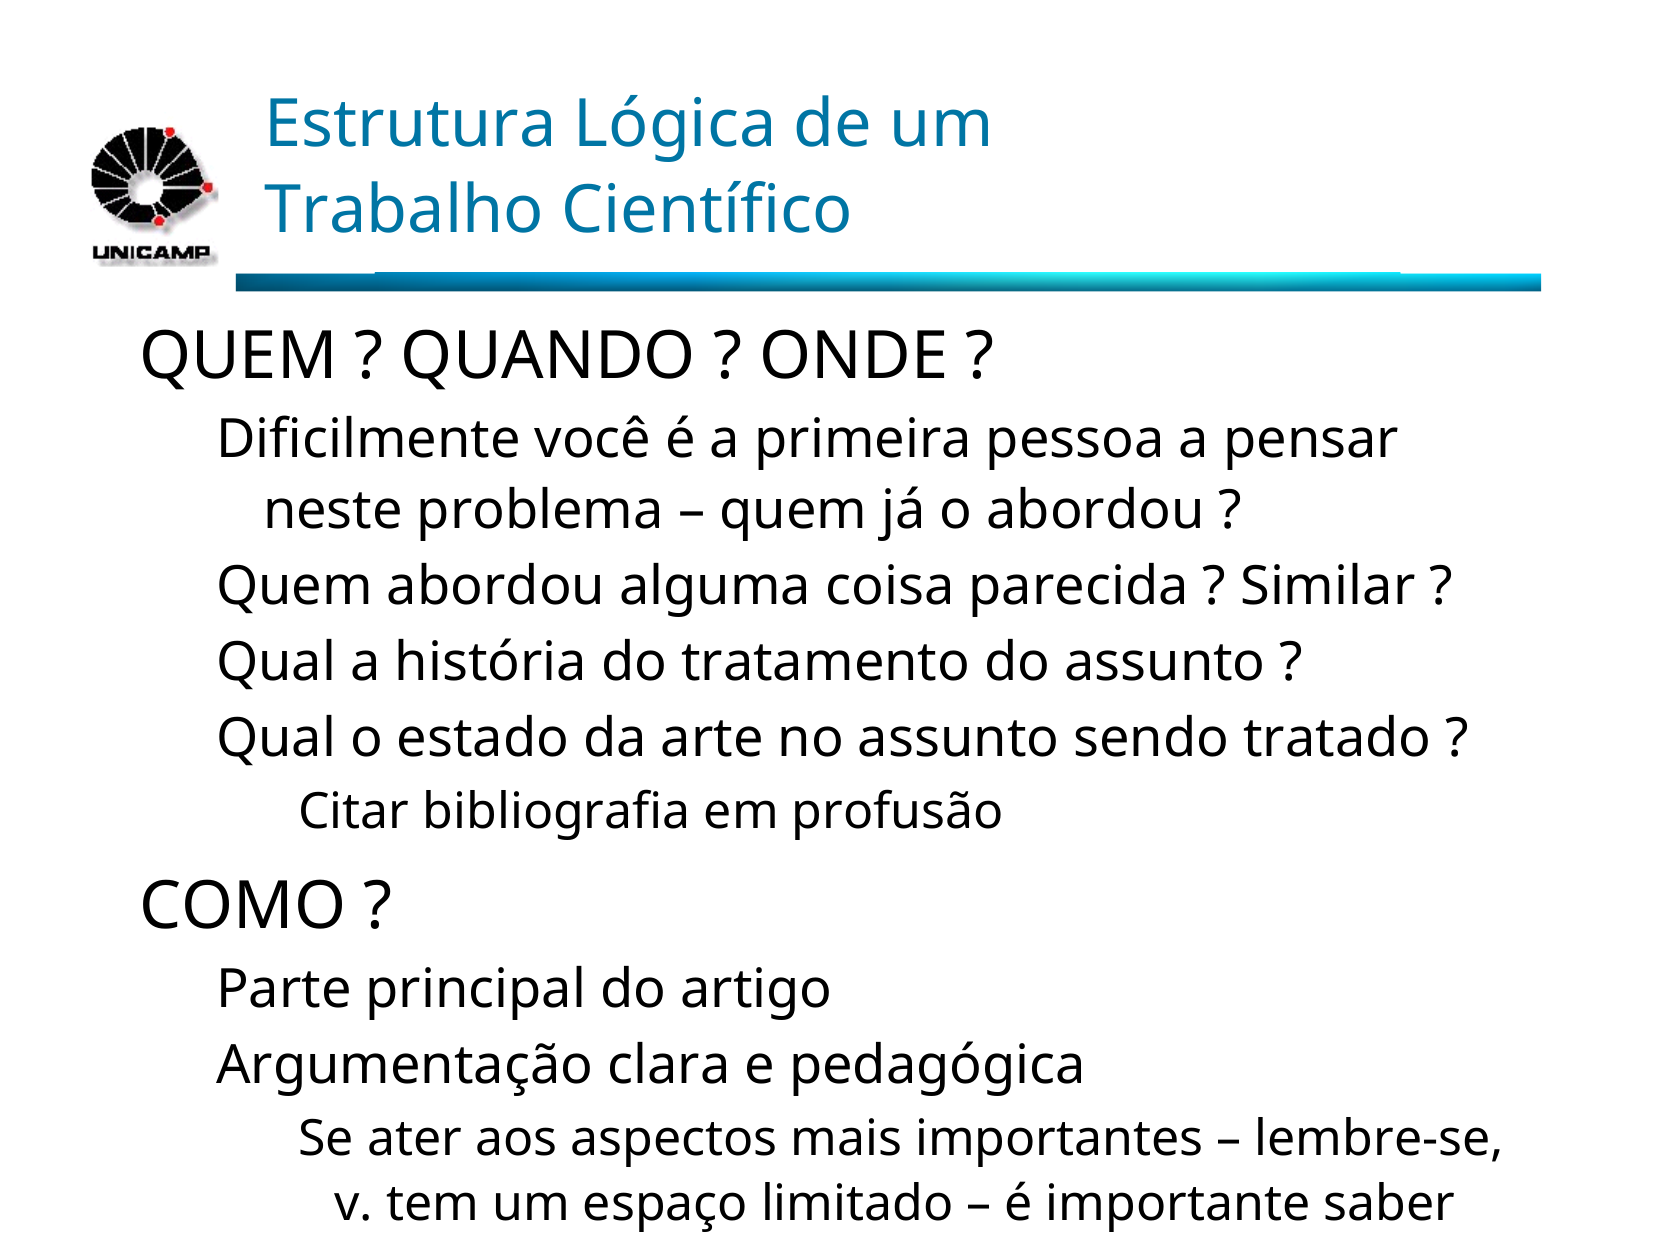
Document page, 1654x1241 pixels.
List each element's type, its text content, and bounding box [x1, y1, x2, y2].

picture [125, 272, 1654, 295]
list QUEM ? QUANDO ? ONDE ? Dificilmente você é a primeira pessoa a pensar neste problema – quem já o abordou ? Quem abordou alguma coisa parecida ? Similar ? Qual a história do tratamento do assunto ? Qual o estado da arte no assunto sendo tratado ? Citar bibliografia em profusão COMO ? Parte principal do artigo Argumentação clara e pedagógica Se ater aos aspectos mais importantes – lembre-se, v. tem um espaço limitado – é importante saber sumarizar [121, 309, 1534, 1197]
title Estrutura Lógica de um Trabalho Científico [264, 42, 1534, 250]
